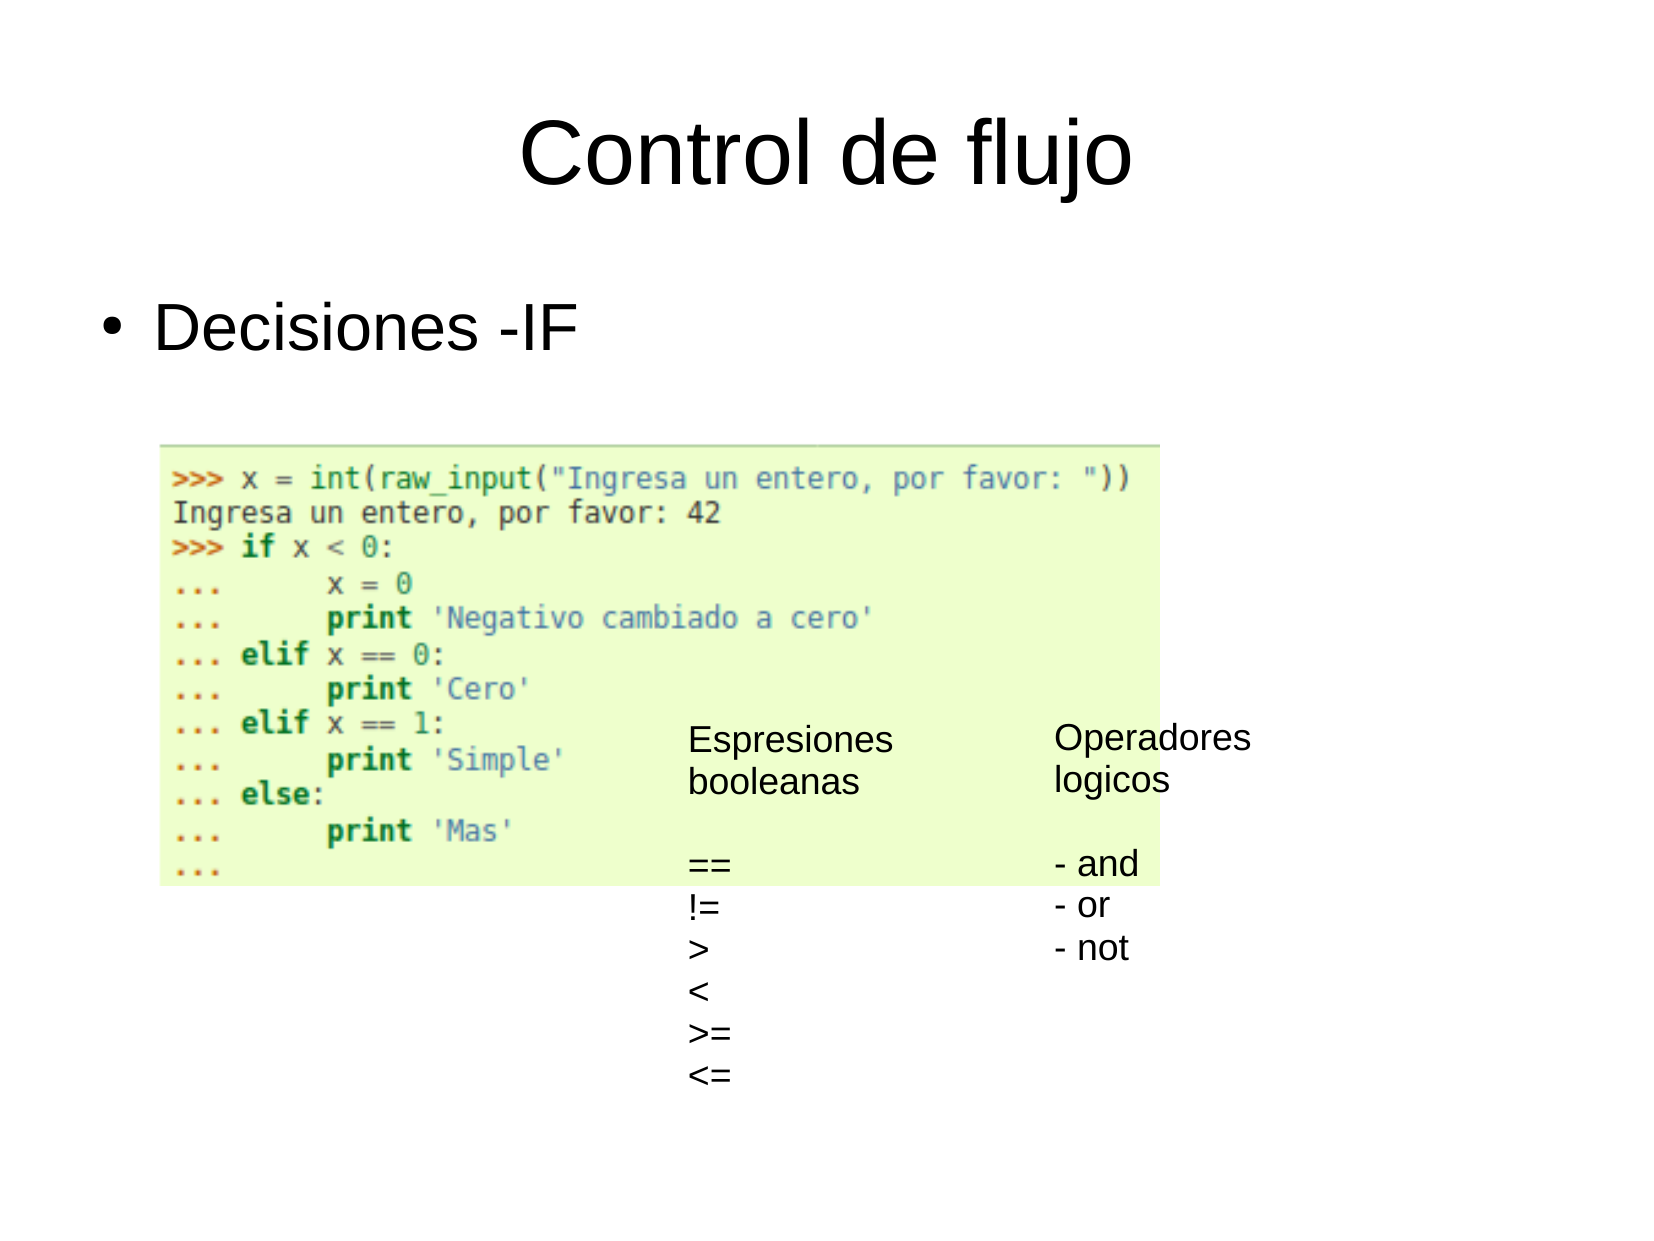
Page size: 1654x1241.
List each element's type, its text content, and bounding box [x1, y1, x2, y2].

title Control de flujo [82, 49, 1571, 257]
text_box Operadores logicos - and - or - not [1039, 708, 1323, 1144]
picture [141, 416, 1160, 886]
text_box Espresiones booleanas == != > < >= <= [673, 710, 957, 1146]
list Decisiones -IF [82, 290, 1571, 390]
